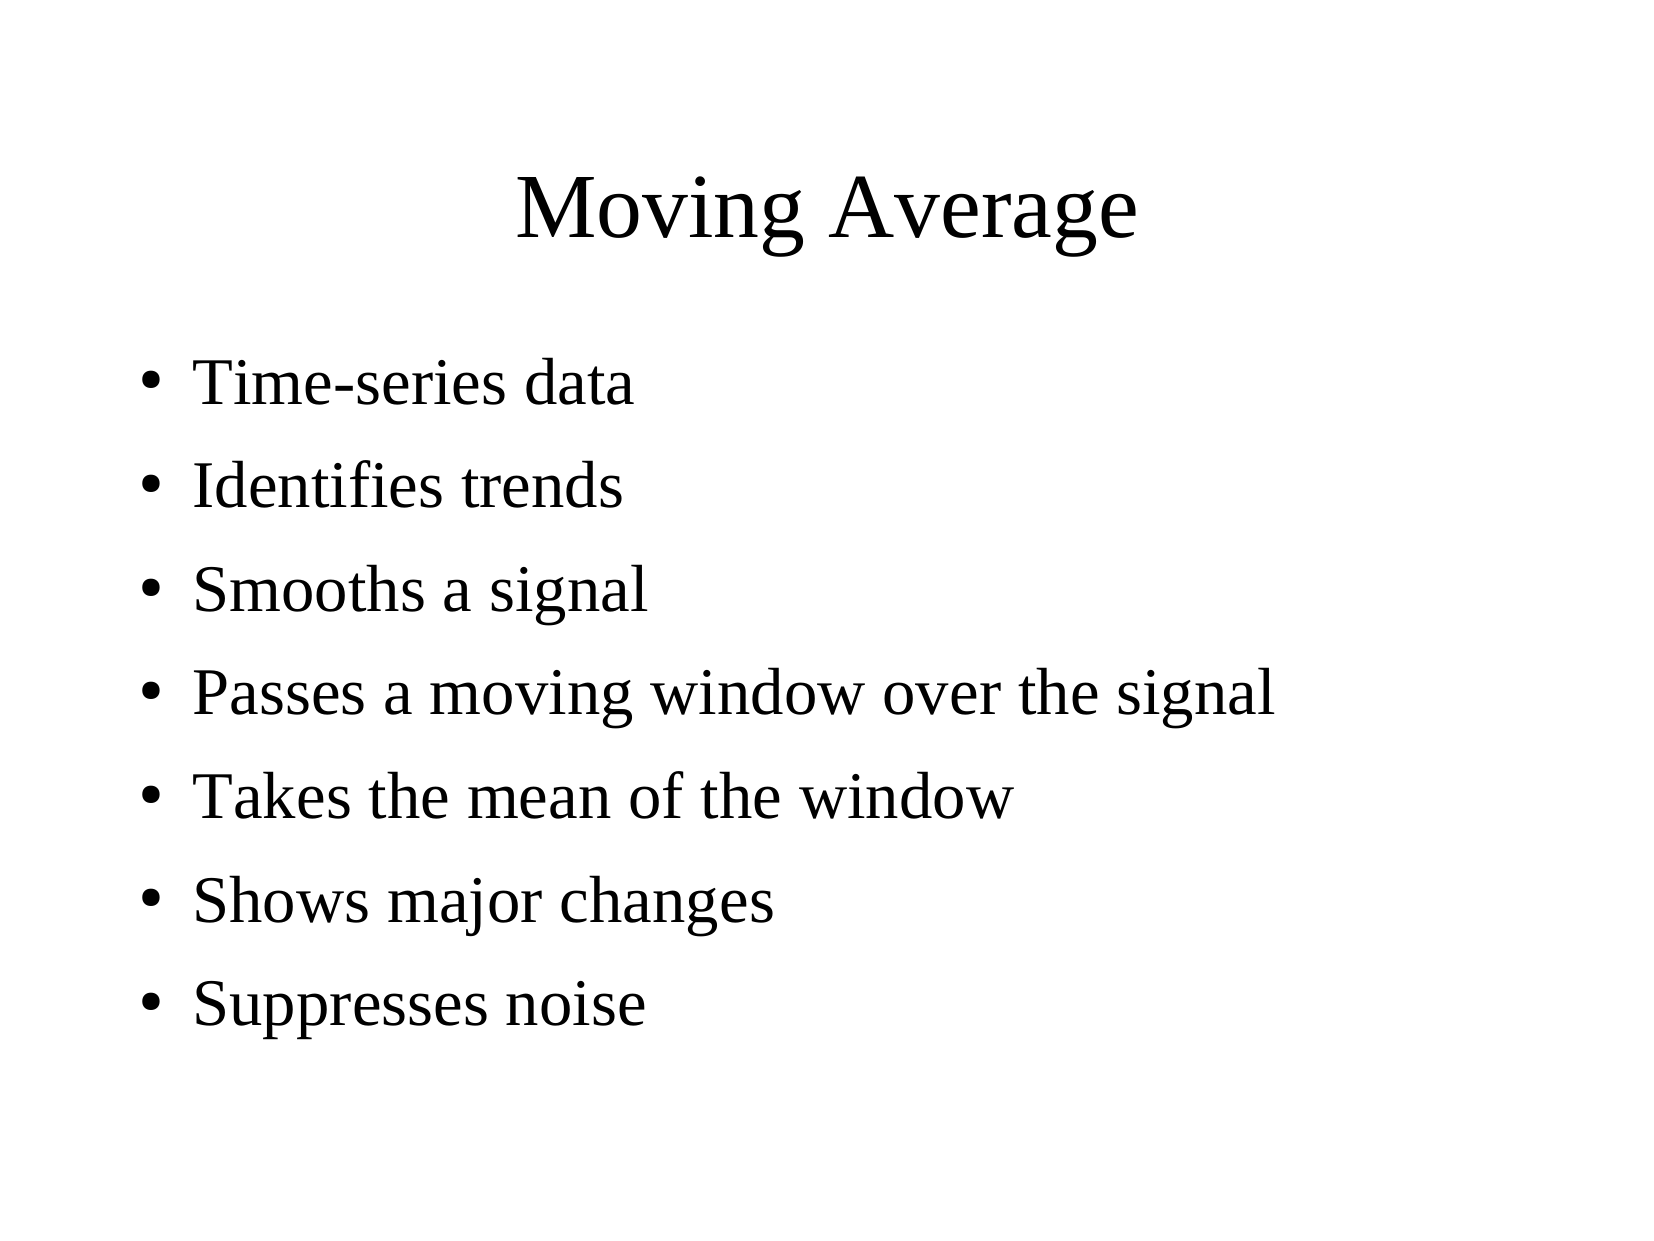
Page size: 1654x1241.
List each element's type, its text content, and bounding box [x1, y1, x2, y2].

list Time-series data Identifies trends Smooths a signal Passes a moving window over the signal Takes the mean of the window Shows major changes Suppresses noise [121, 344, 1534, 1127]
title Moving Average [121, 102, 1534, 311]
